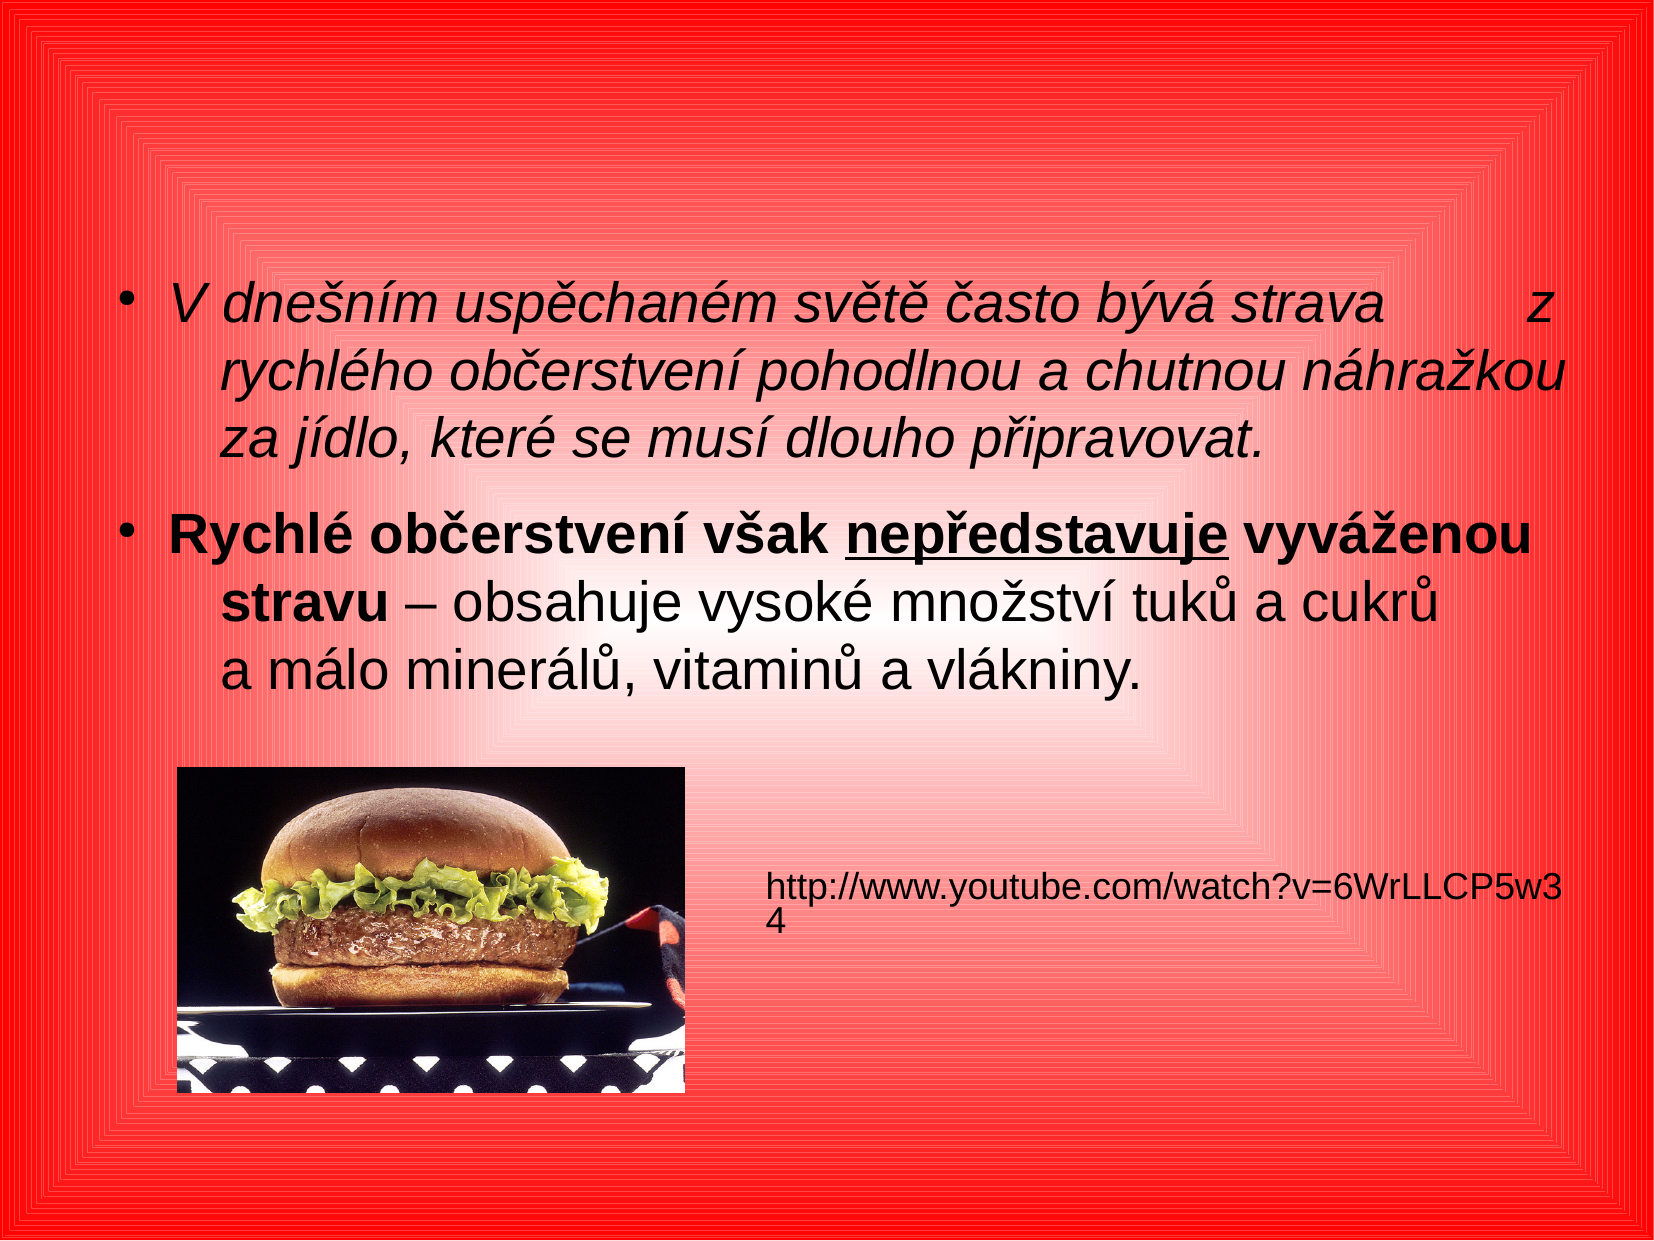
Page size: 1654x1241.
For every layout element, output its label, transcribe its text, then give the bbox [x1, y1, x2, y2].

picture [177, 767, 685, 1093]
list V dnešním uspěchaném světě často bývá strava z rychlého občerstvení pohodlnou a chutnou náhražkou za jídlo, které se musí dlouho připravovat. Rychlé občerstvení však nepředstavuje vyváženou stravu – obsahuje vysoké množství tuků a cukrů a málo minerálů, vitaminů a vlákniny. [82, 265, 1571, 744]
text_box http://www.youtube.com/watch?v=6WrLLCP5w34 [750, 858, 1595, 958]
